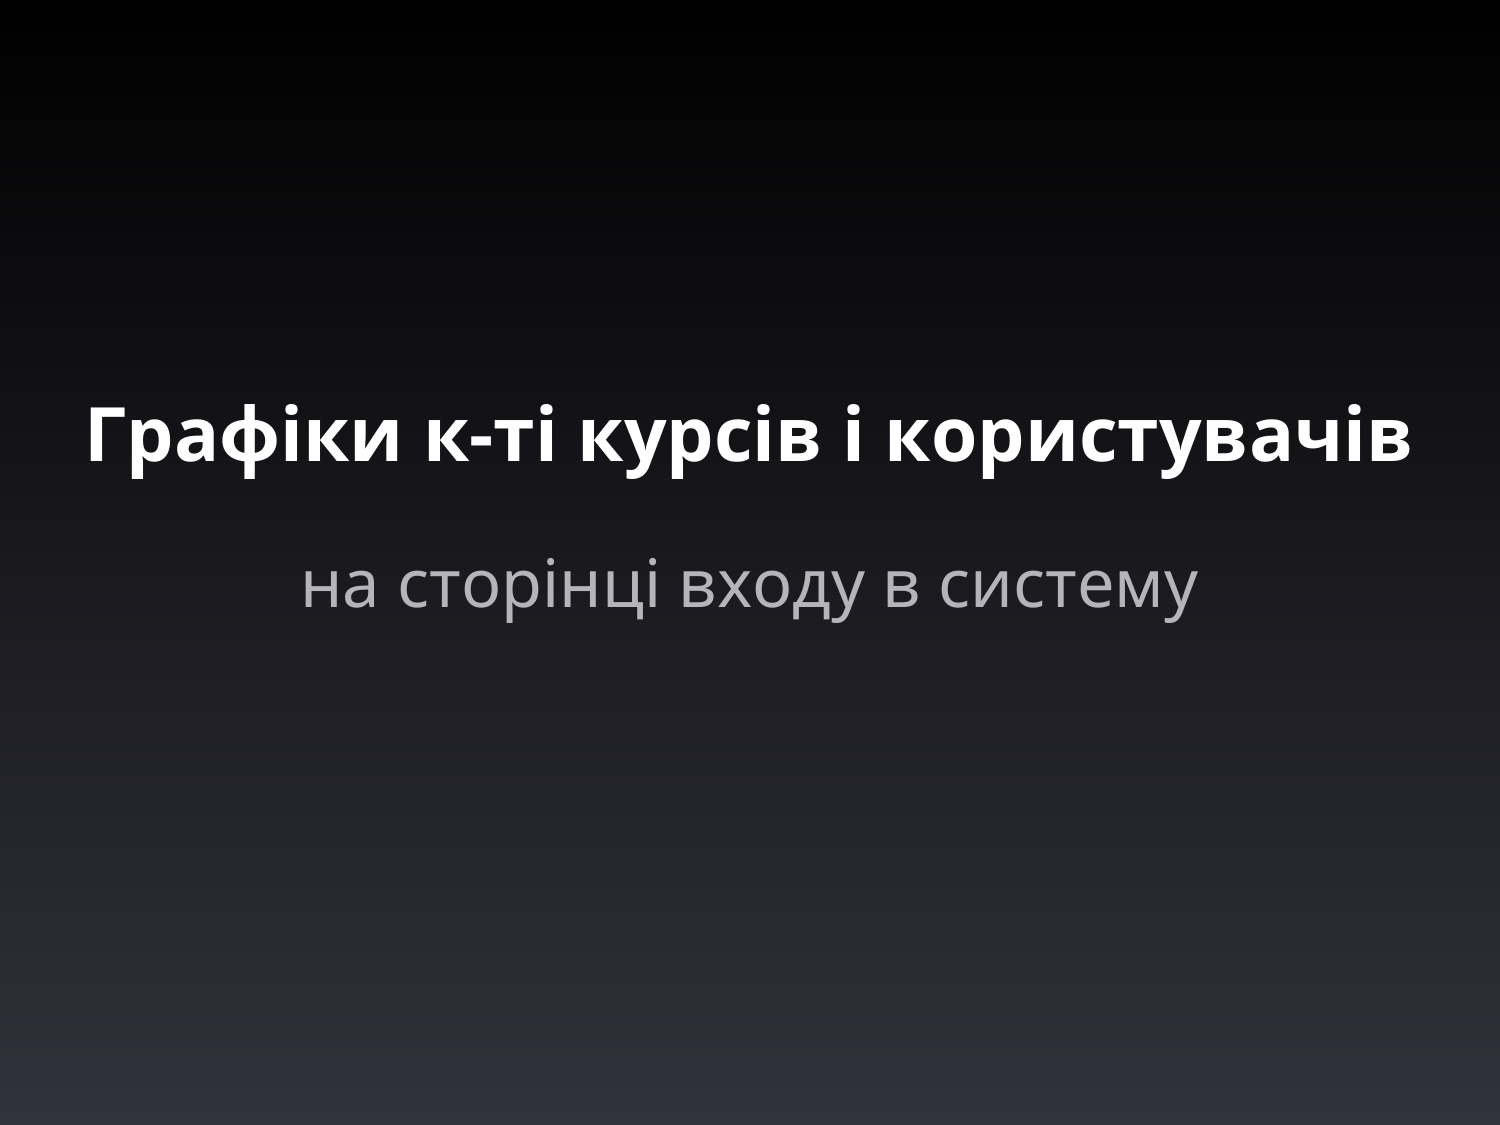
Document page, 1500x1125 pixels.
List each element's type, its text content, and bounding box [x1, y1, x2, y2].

title Графіки к-ті курсів і користувачів [24, 337, 1476, 526]
text_box на сторінці входу в систему [62, 487, 1438, 675]
